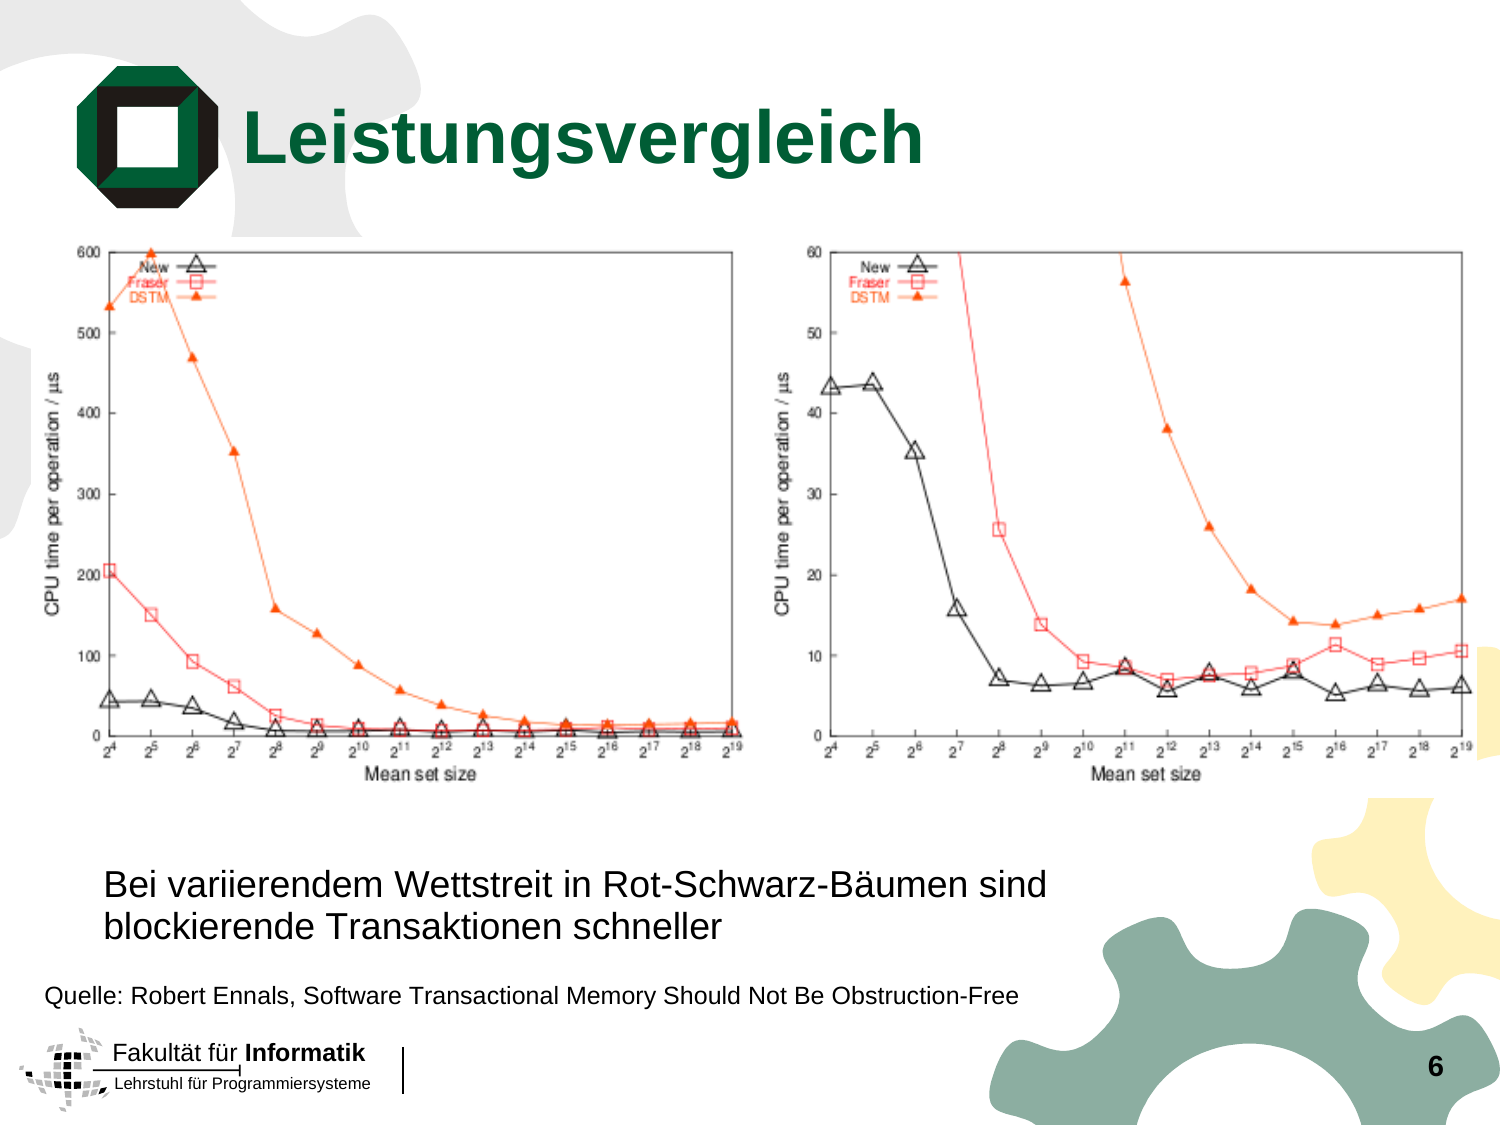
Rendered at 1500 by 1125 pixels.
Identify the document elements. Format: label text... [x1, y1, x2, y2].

picture [31, 237, 1477, 798]
text_box Quelle: Robert Ennals, Software Transactional Memory Should Not Be Obstruction-Free [29, 974, 1500, 1018]
text_box Bei variierendem Wettstreit in Rot-Schwarz-Bäumen sind blockierende Transaktionen schneller [88, 856, 1270, 956]
title Leistungsvergleich [242, 19, 1425, 237]
